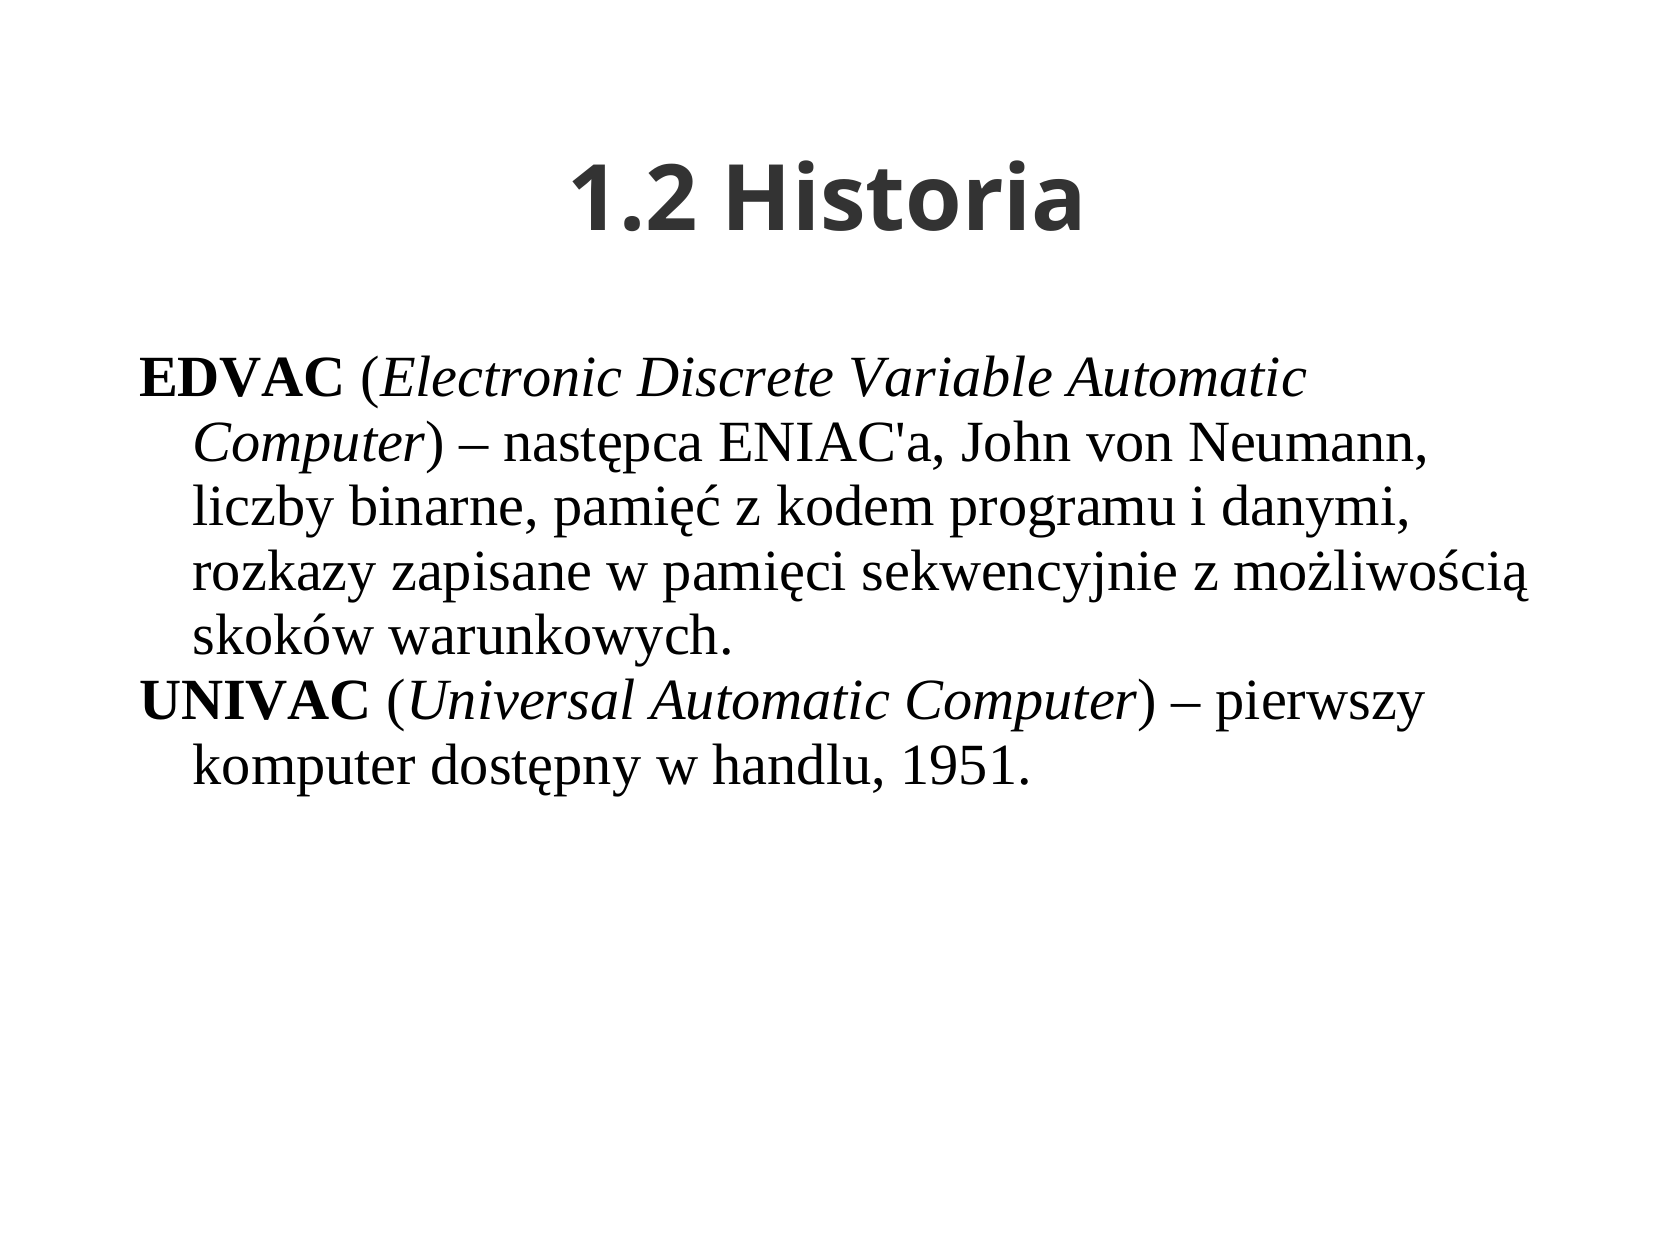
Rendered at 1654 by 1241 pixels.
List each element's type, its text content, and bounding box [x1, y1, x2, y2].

title 1.2 Historia [121, 91, 1534, 299]
list EDVAC (Electronic Discrete Variable Automatic Computer) – następca ENIAC'a, John von Neumann, liczby binarne, pamięć z kodem programu i danymi, rozkazy zapisane w pamięci sekwencyjnie z możliwością skoków warunkowych. UNIVAC (Universal Automatic Computer) – pierwszy komputer dostępny w handlu, 1951. [121, 344, 1534, 1127]
